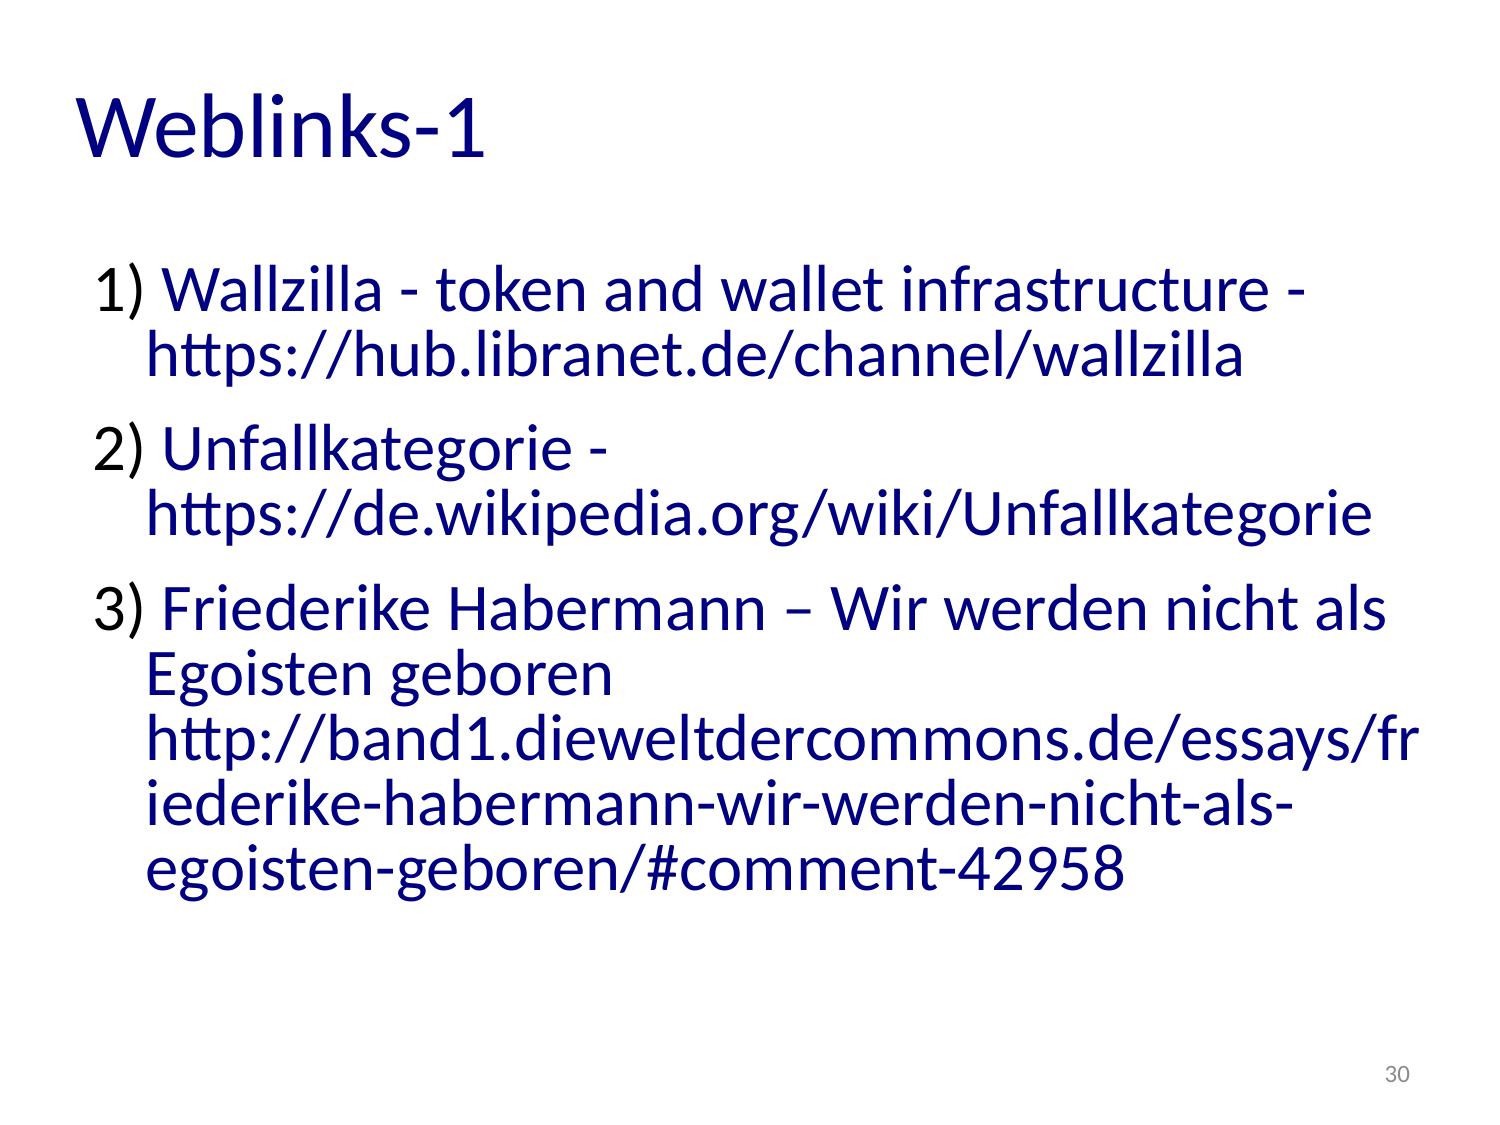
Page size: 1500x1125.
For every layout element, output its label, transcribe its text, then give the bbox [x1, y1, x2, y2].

list Wallzilla - token and wallet infrastructure - https://hub.libranet.de/channel/wallzilla Unfallkategorie - https://de.wikipedia.org/wiki/Unfallkategorie Friederike Habermann – Wir werden nicht als Egoisten geboren http://band1.dieweltdercommons.de/essays/friederike-habermann-wir-werden-nicht-als-egoisten-geboren/#comment-42958 [75, 263, 1425, 916]
title Weblinks-1 [75, 47, 1425, 231]
